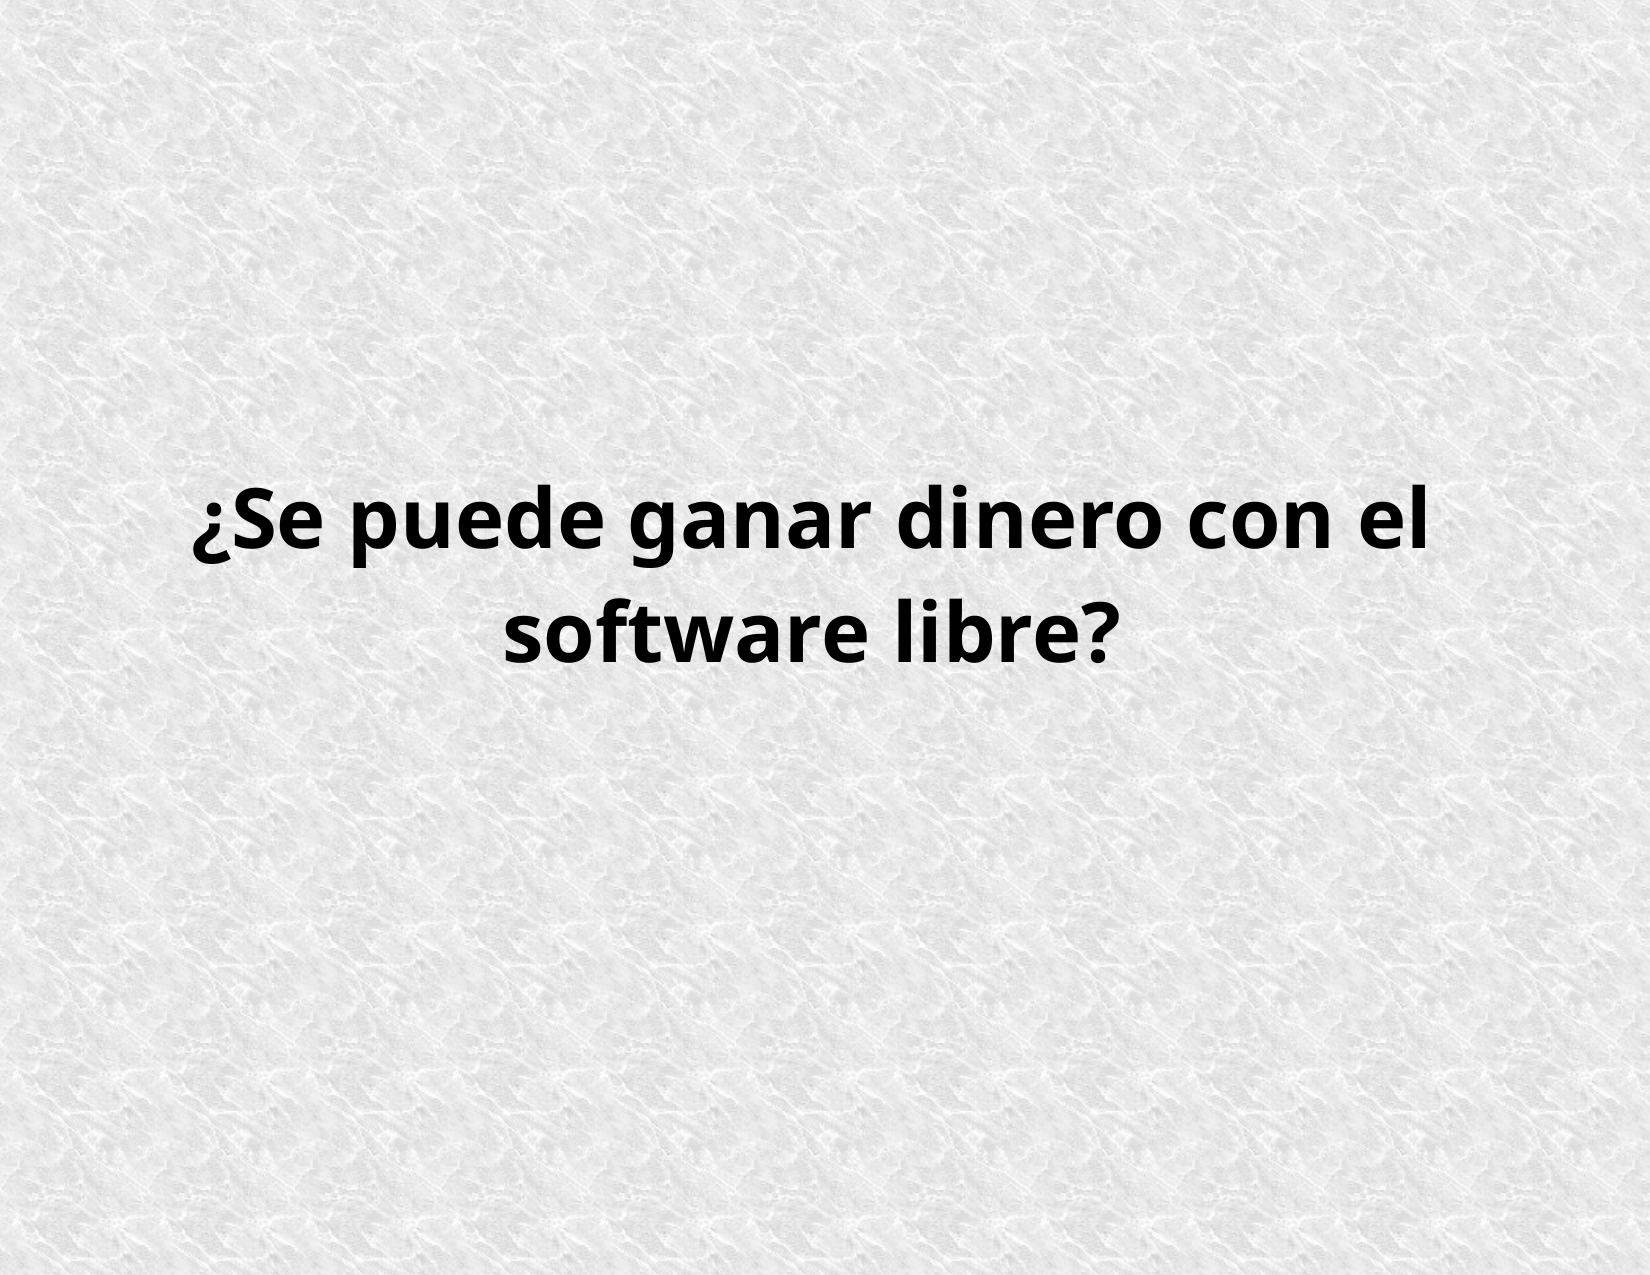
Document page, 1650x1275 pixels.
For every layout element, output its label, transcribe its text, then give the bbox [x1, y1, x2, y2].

picture [0, 0, 1650, 1275]
text_box ¿Se puede ganar dinero con el software libre? [118, 464, 1506, 682]
